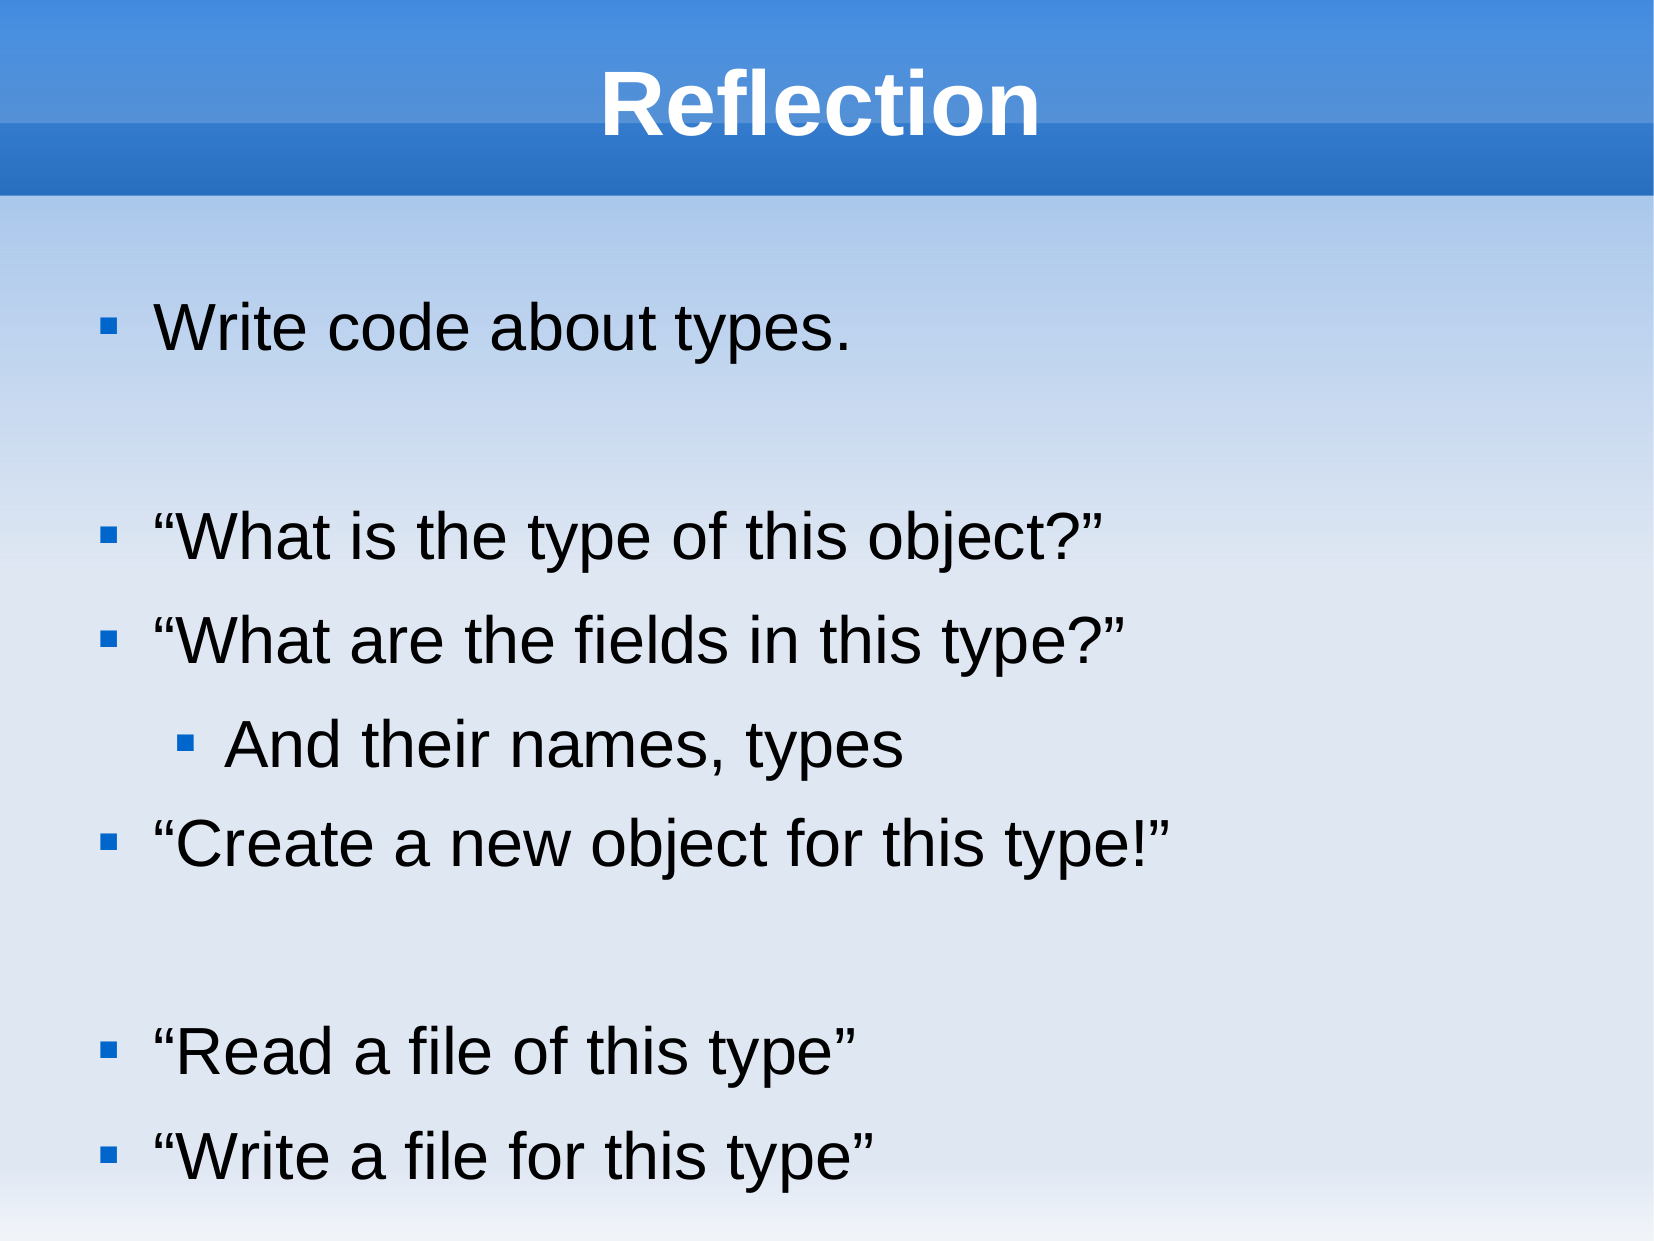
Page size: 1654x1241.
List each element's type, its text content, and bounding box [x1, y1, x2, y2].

picture [0, 0, 1654, 1241]
title Reflection [76, 0, 1565, 208]
list Write code about types. “What is the type of this object?” “What are the fields in this type?” And their names, types “Create a new object for this type!” “Read a file of this type” “Write a file for this type” [82, 290, 1571, 1194]
